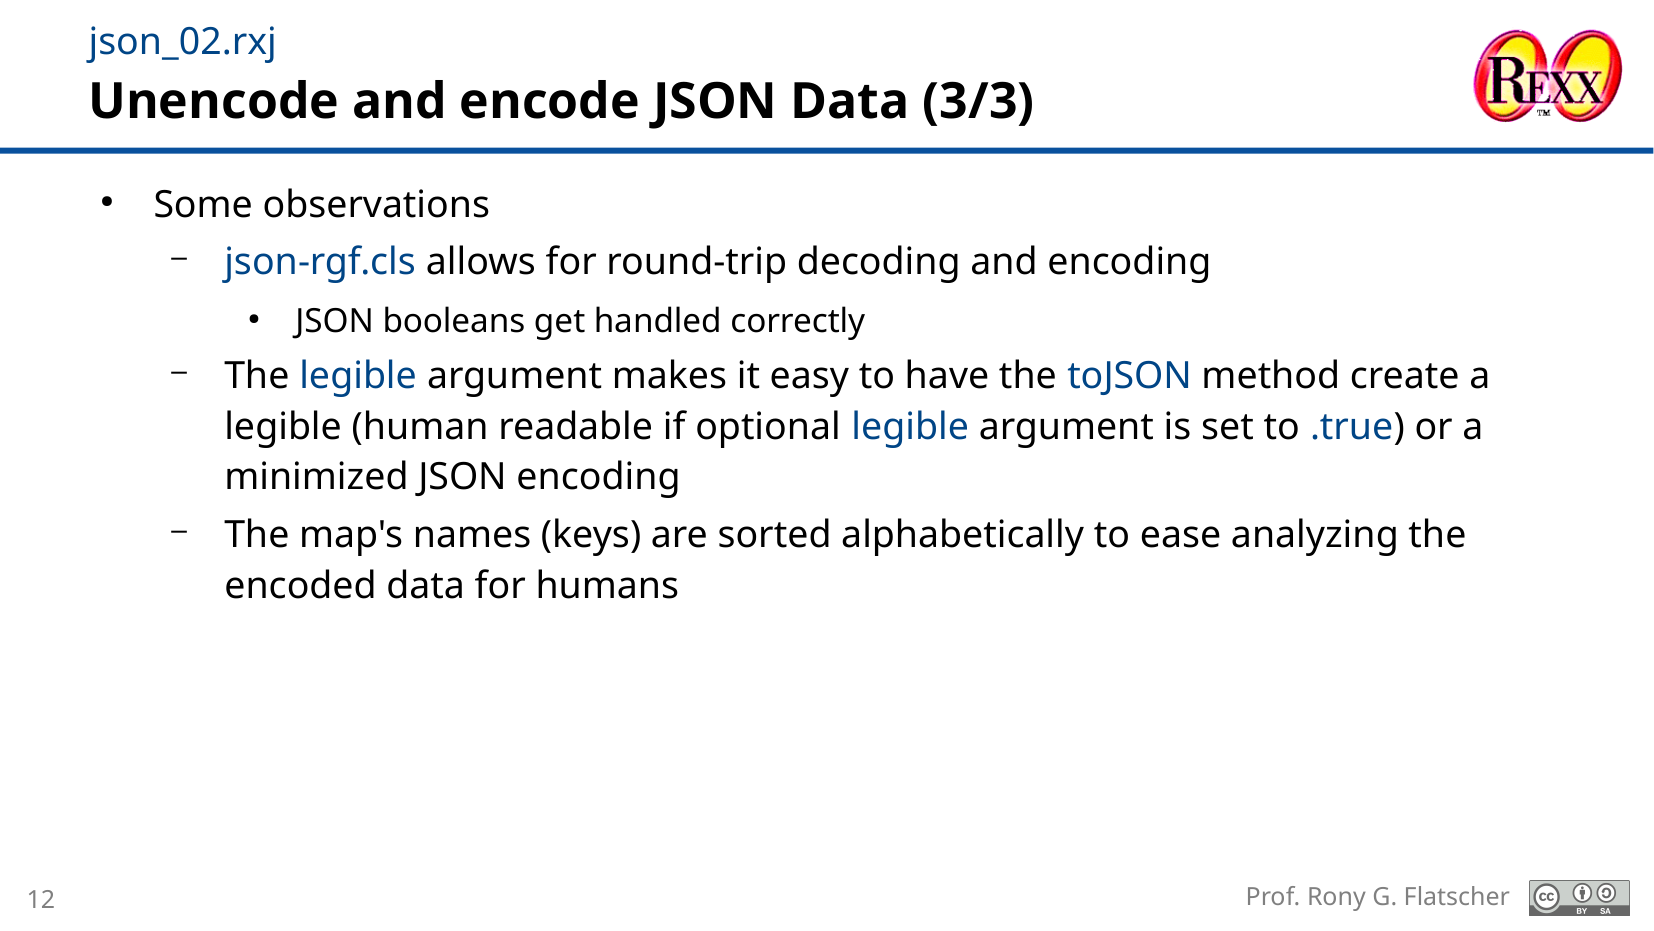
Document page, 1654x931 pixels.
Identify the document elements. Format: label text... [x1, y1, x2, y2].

list Some observations json-rgf.cls allows for round-trip decoding and encoding JSON booleans get handled correctly The legible argument makes it easy to have the toJSON method create a legible (human readable if optional legible argument is set to .true) or a minimized JSON encoding The map's names (keys) are sorted alphabetically to ease analyzing the encoded data for humans [82, 177, 1573, 857]
title json_02.rxj Unencode and encode JSON Data (3/3) [29, 0, 1654, 148]
